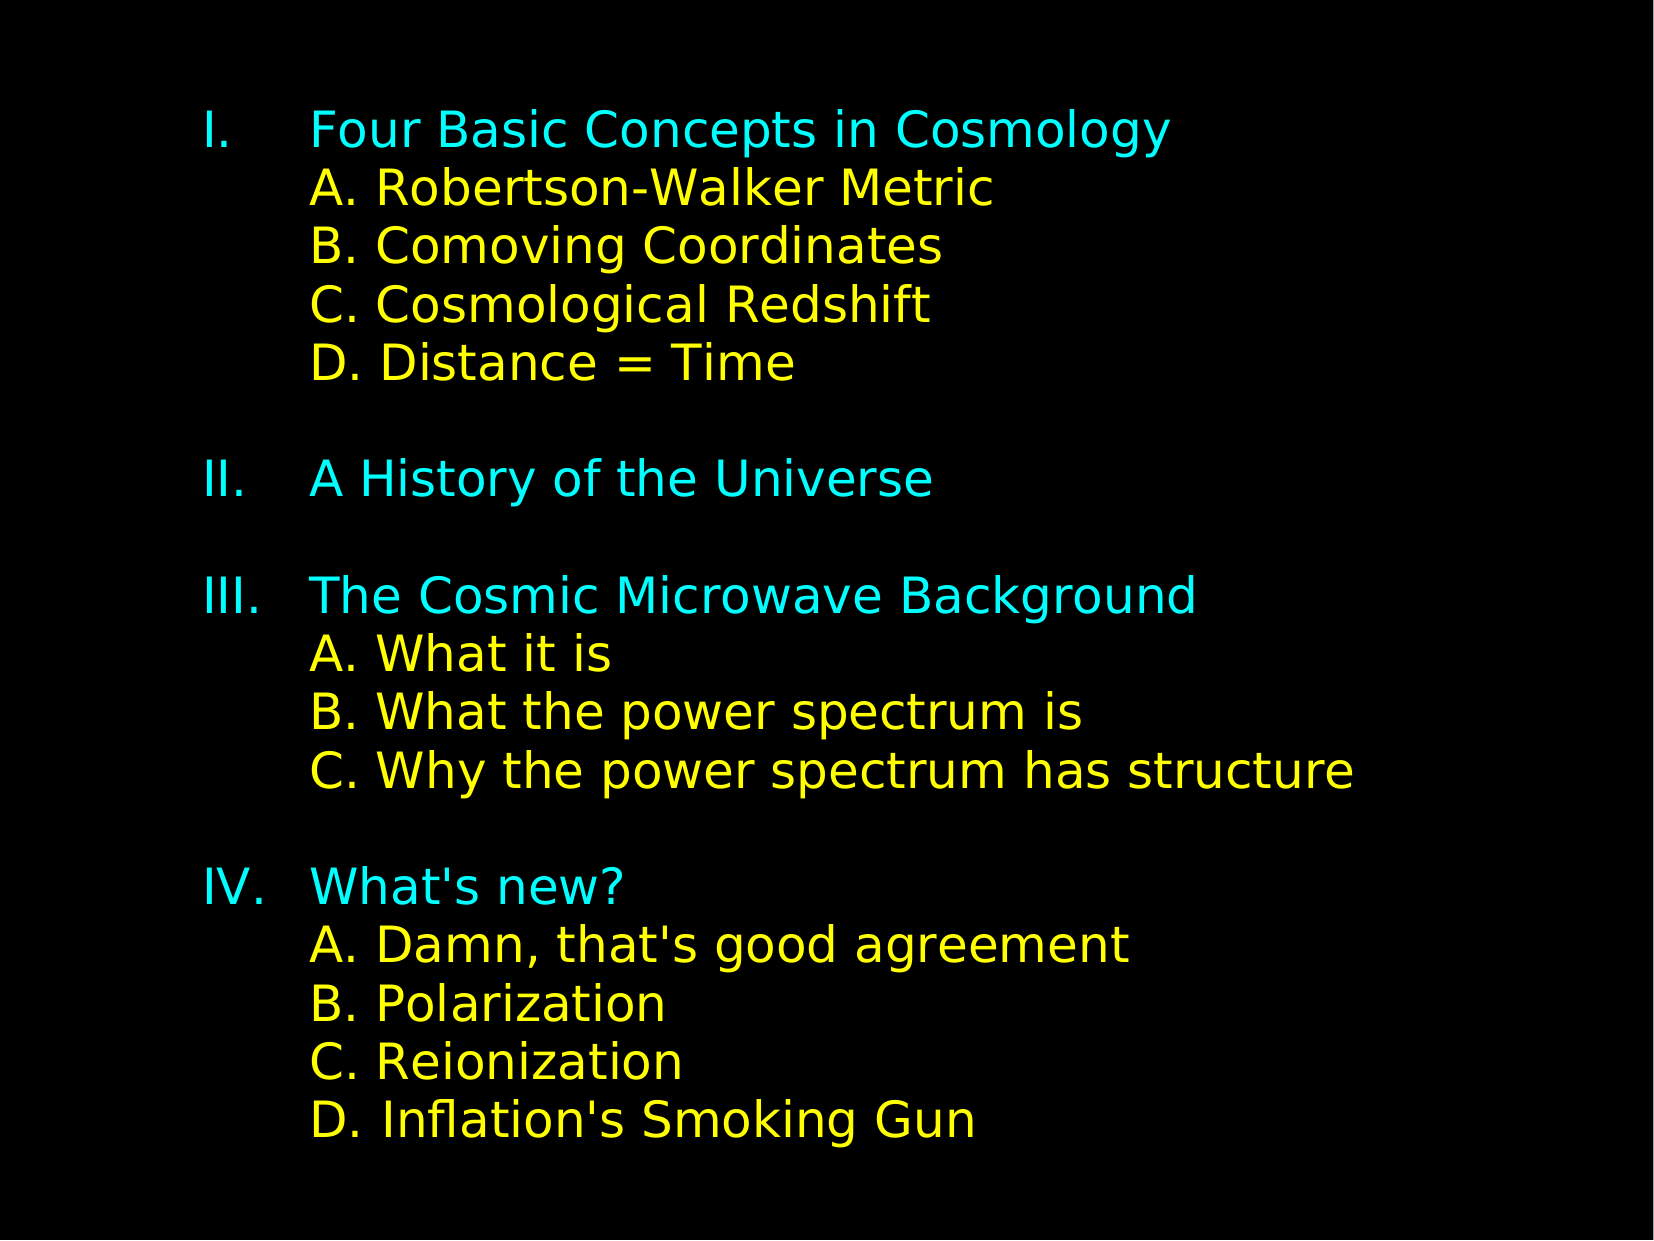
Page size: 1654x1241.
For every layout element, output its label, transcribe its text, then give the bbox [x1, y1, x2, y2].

text_box I. Four Basic Concepts in Cosmology A. Robertson-Walker Metric B. Comoving Coordinates C. Cosmological Redshift D. Distance = Time II. A History of the Universe III. The Cosmic Microwave Background A. What it is B. What the power spectrum is C. Why the power spectrum has structure IV. What's new? A. Damn, that's good agreement B. Polarization C. Reionization D. Inflation's Smoking Gun [187, 93, 1501, 1157]
